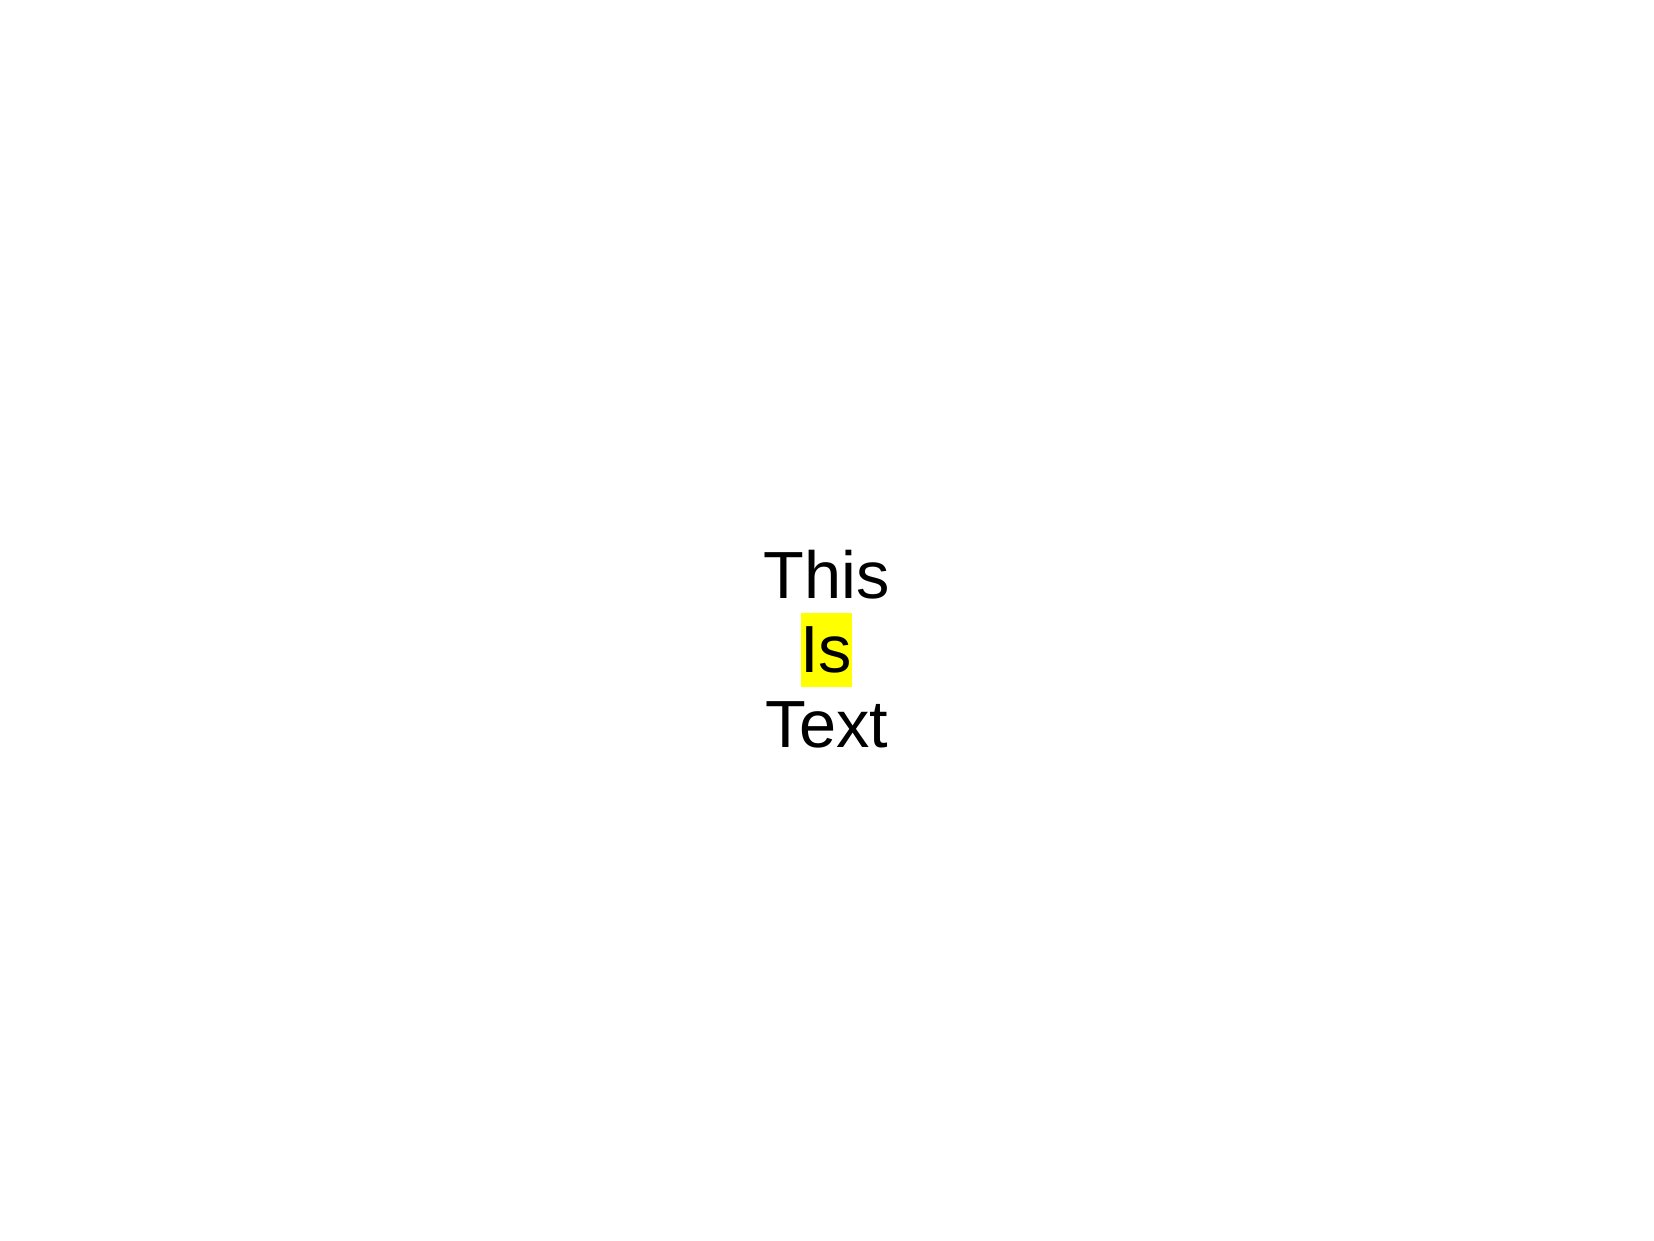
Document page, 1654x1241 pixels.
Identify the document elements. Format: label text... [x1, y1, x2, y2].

subtitle This Is Text [82, 290, 1571, 1010]
